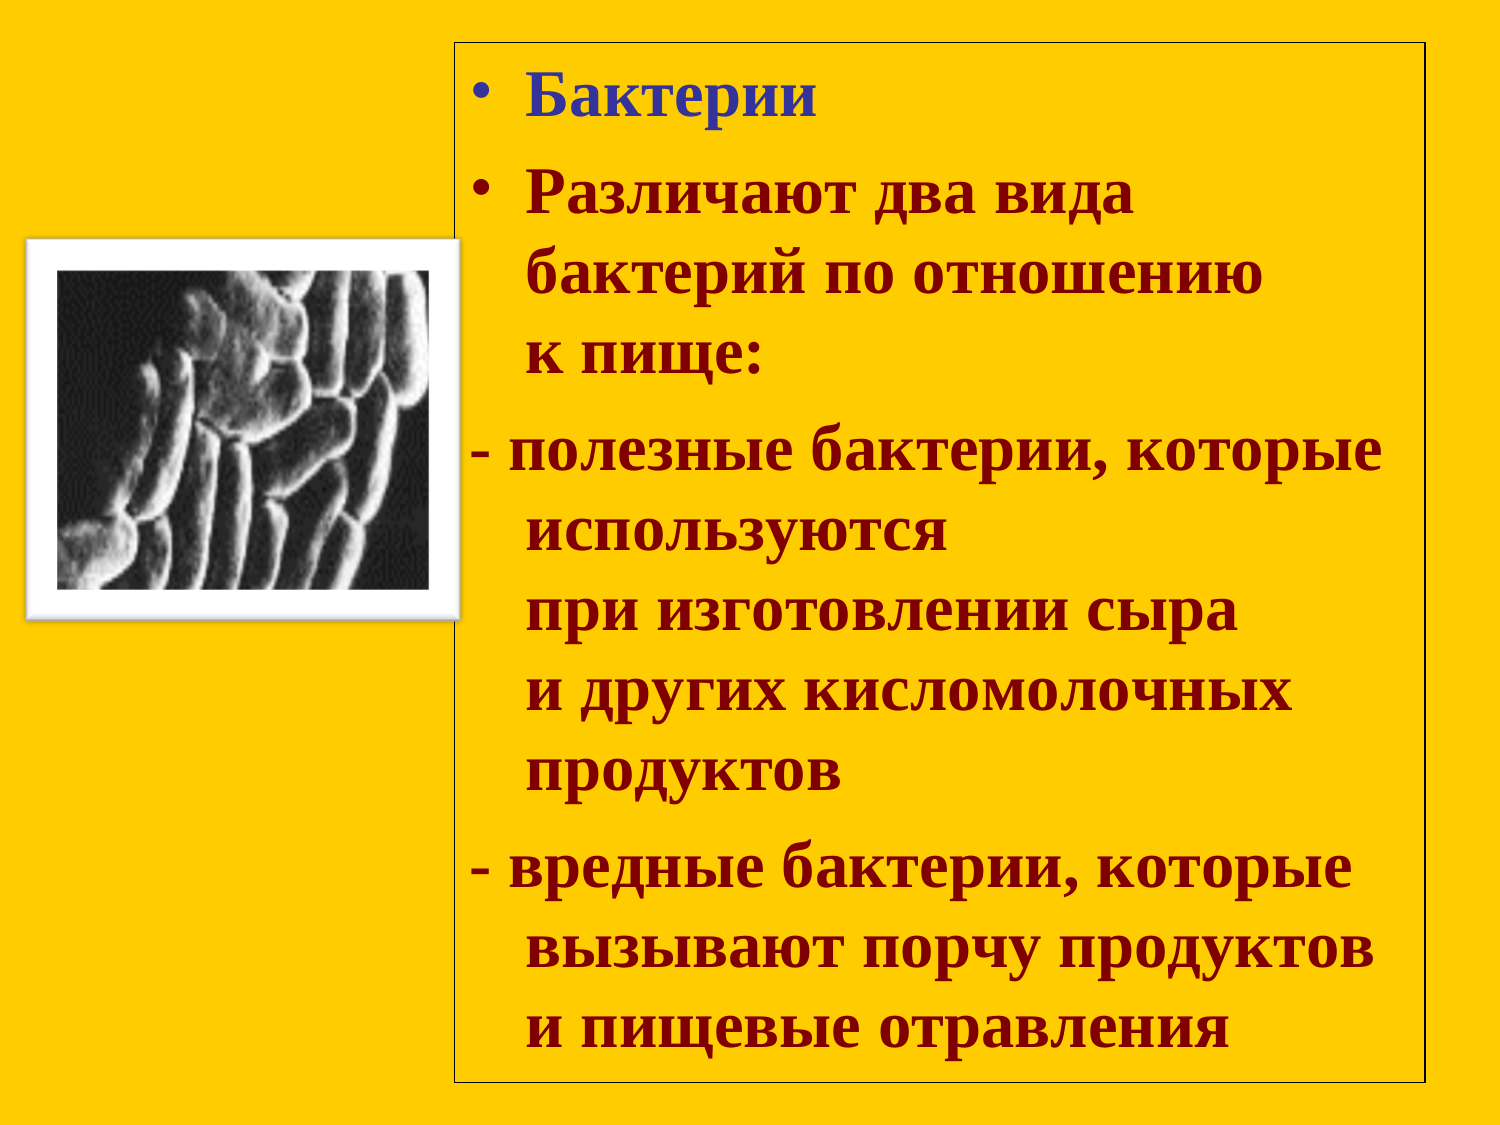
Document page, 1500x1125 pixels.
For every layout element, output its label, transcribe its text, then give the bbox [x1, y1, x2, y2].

list Бактерии Различают два вида бактерий по отношению к пище: - полезные бактерии, которые используются при изготовлении сыра и других кисломолочных продуктов - вредные бактерии, которые вызывают порчу продуктов и пищевые отравления [454, 42, 1425, 1083]
picture [15, 228, 470, 632]
